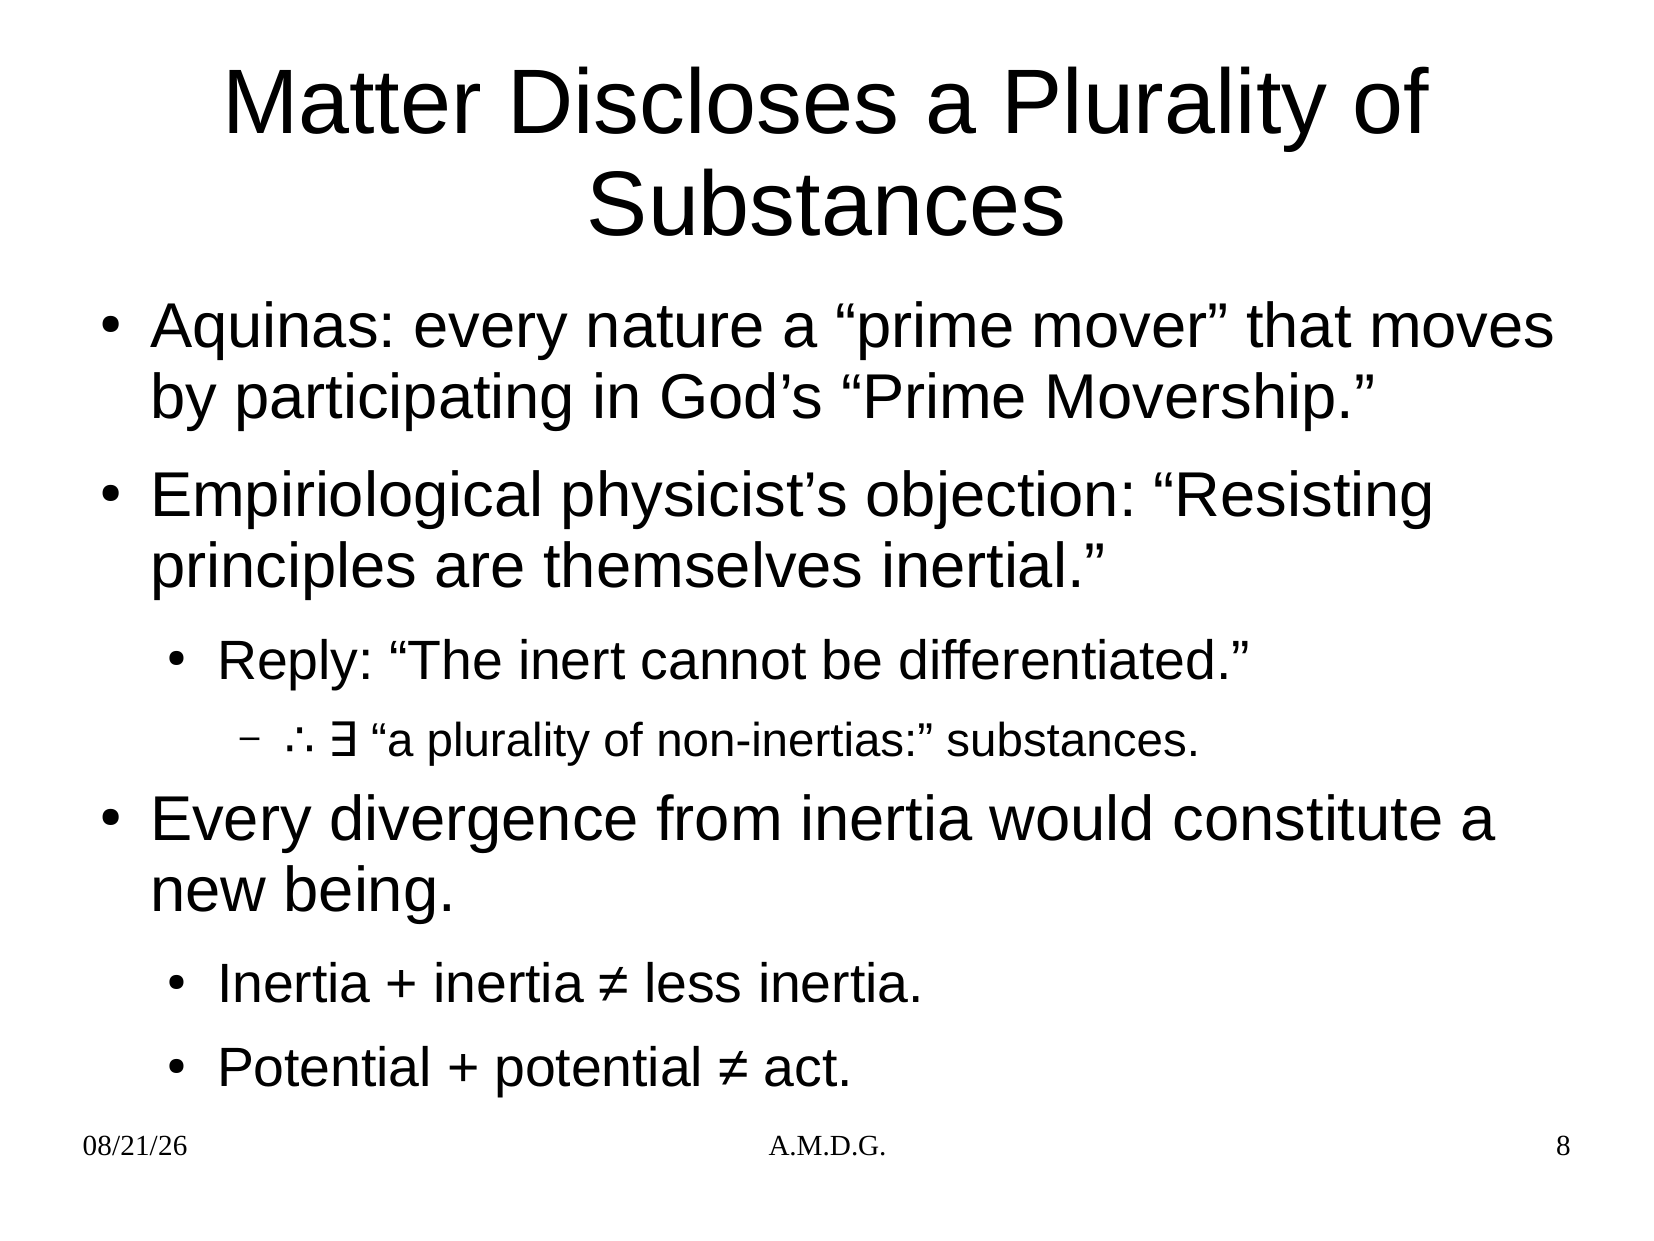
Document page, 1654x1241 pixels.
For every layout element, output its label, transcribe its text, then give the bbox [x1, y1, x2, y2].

list Aquinas: every nature a “prime mover” that moves by participating in God’s “Prime Movership.” Empiriological physicist’s objection: “Resisting principles are themselves inertial.” Reply: “The inert cannot be differentiated.” ∴ ∃ “a plurality of non-inertias:” substances. Every divergence from inertia would constitute a new being. Inertia + inertia ≠ less inertia. Potential + potential ≠ act. [82, 290, 1571, 1109]
title Matter Discloses a Plurality of Substances [82, 49, 1571, 257]
